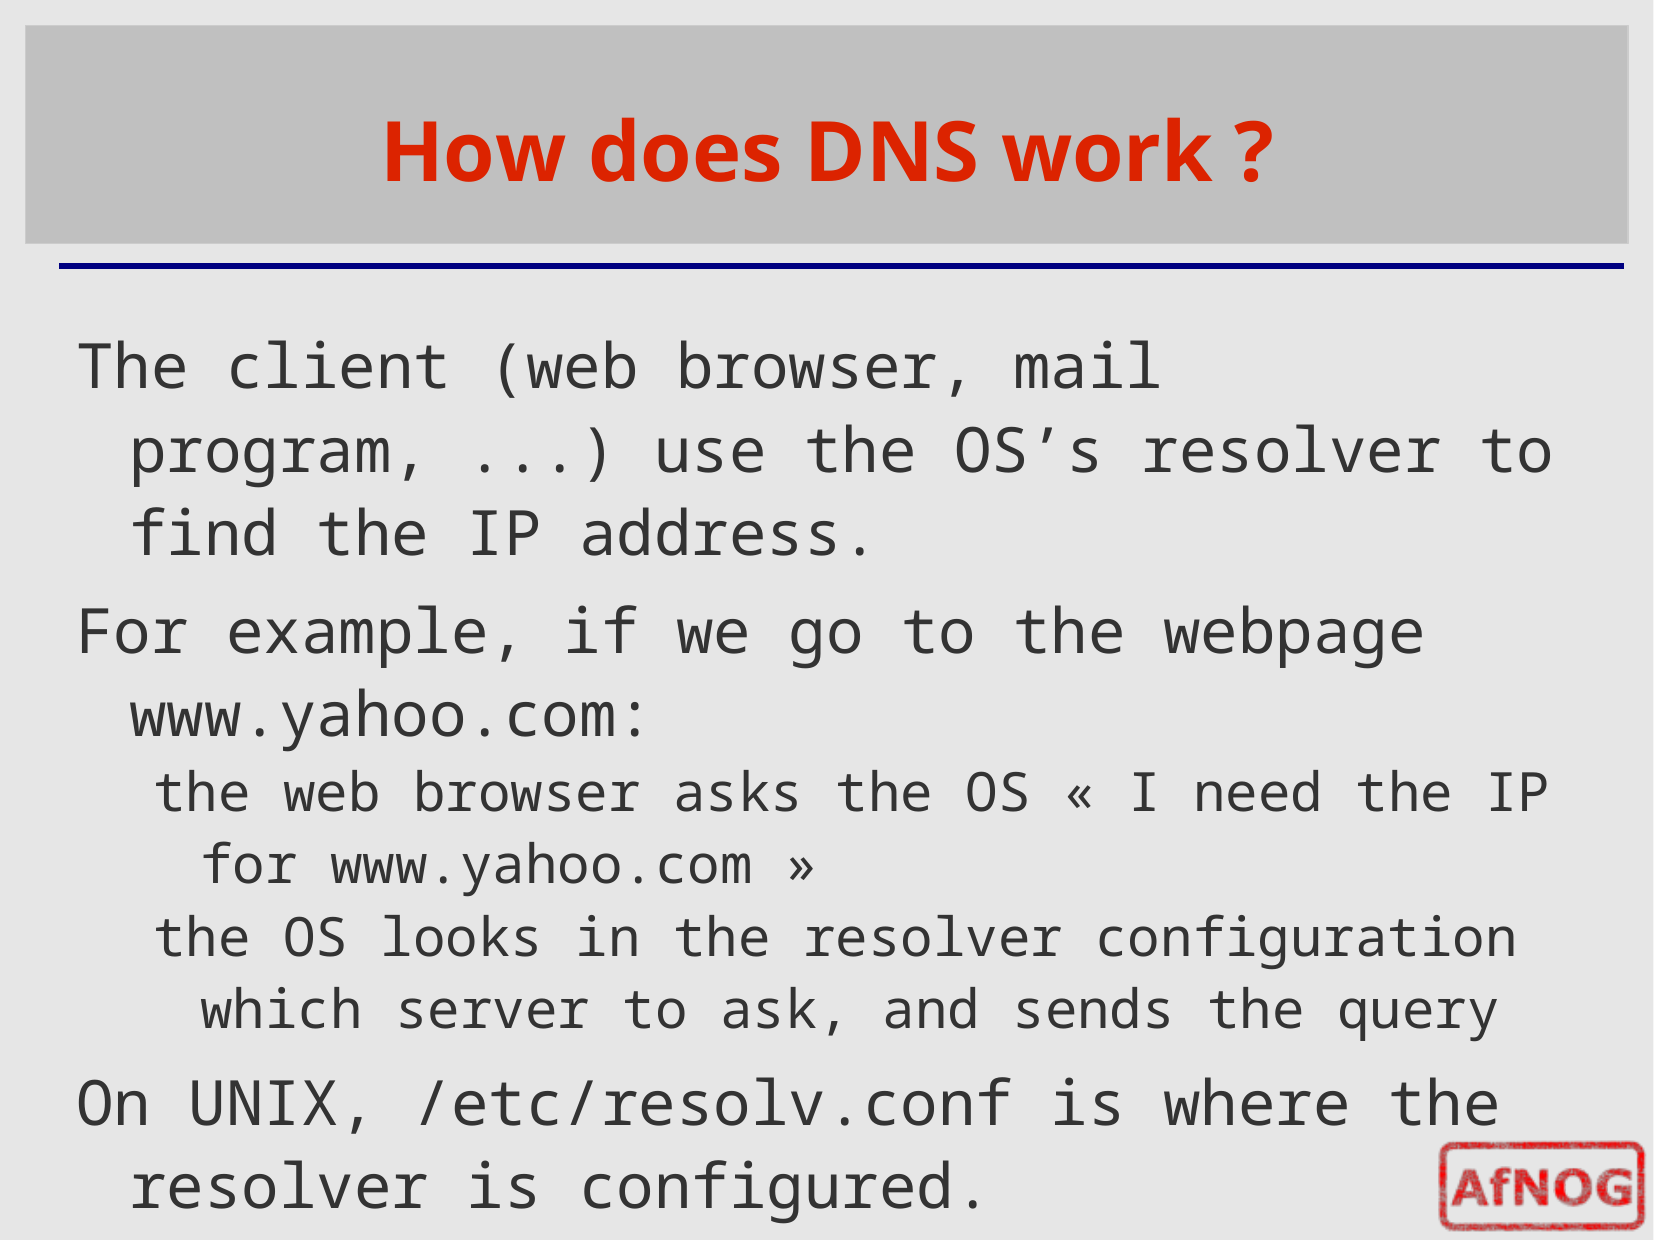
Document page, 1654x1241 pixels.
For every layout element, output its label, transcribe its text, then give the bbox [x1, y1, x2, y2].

picture [1437, 1139, 1648, 1235]
title How does DNS work ? [121, 46, 1534, 254]
list The client (web browser, mail program, ...) use the OS’s resolver to find the IP address. For example, if we go to the webpage www.yahoo.com: the web browser asks the OS « I need the IP for www.yahoo.com » the OS looks in the resolver configuration which server to ask, and sends the query On UNIX, /etc/resolv.conf is where the resolver is configured. [59, 322, 1595, 1132]
